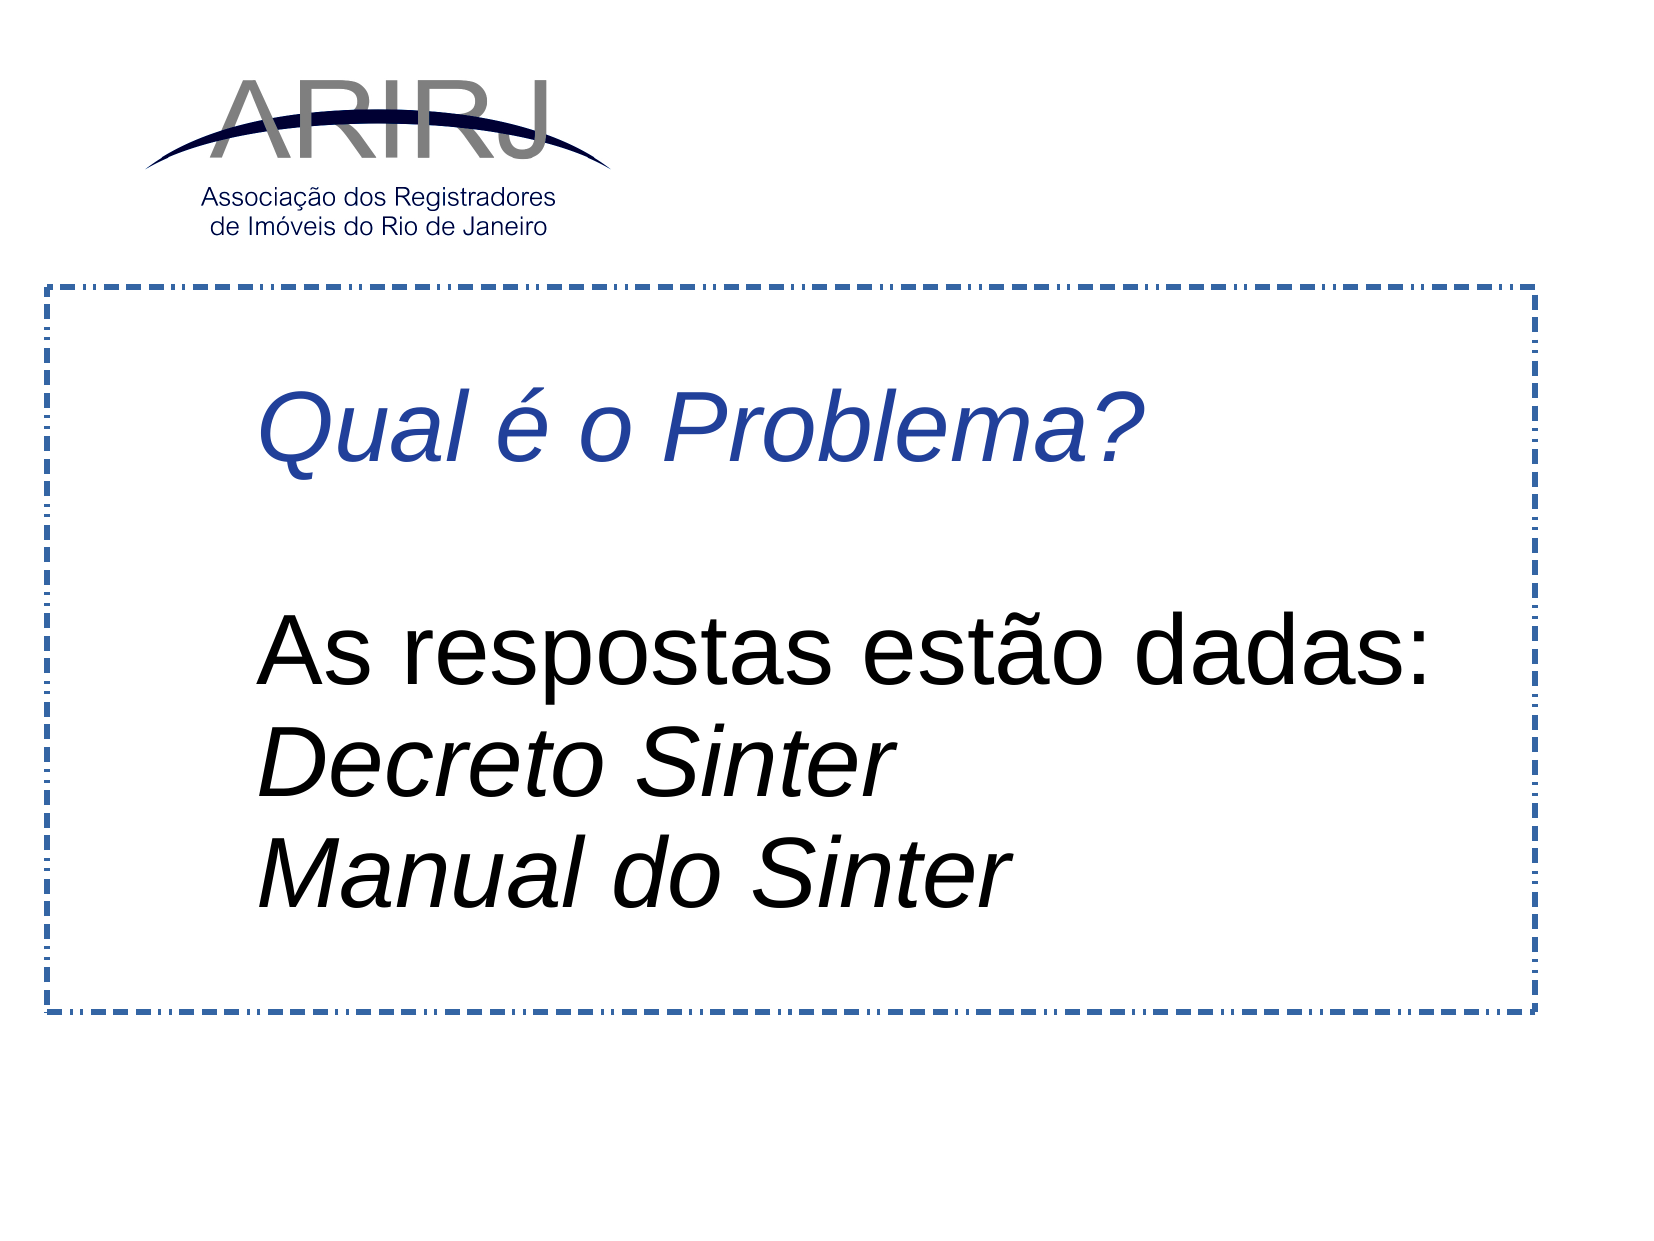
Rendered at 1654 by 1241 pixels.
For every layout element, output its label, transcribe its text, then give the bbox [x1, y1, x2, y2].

picture [94, 23, 662, 284]
subtitle Qual é o Problema? As respostas estão dadas: Decreto Sinter Manual do Sinter [47, 287, 1536, 1013]
